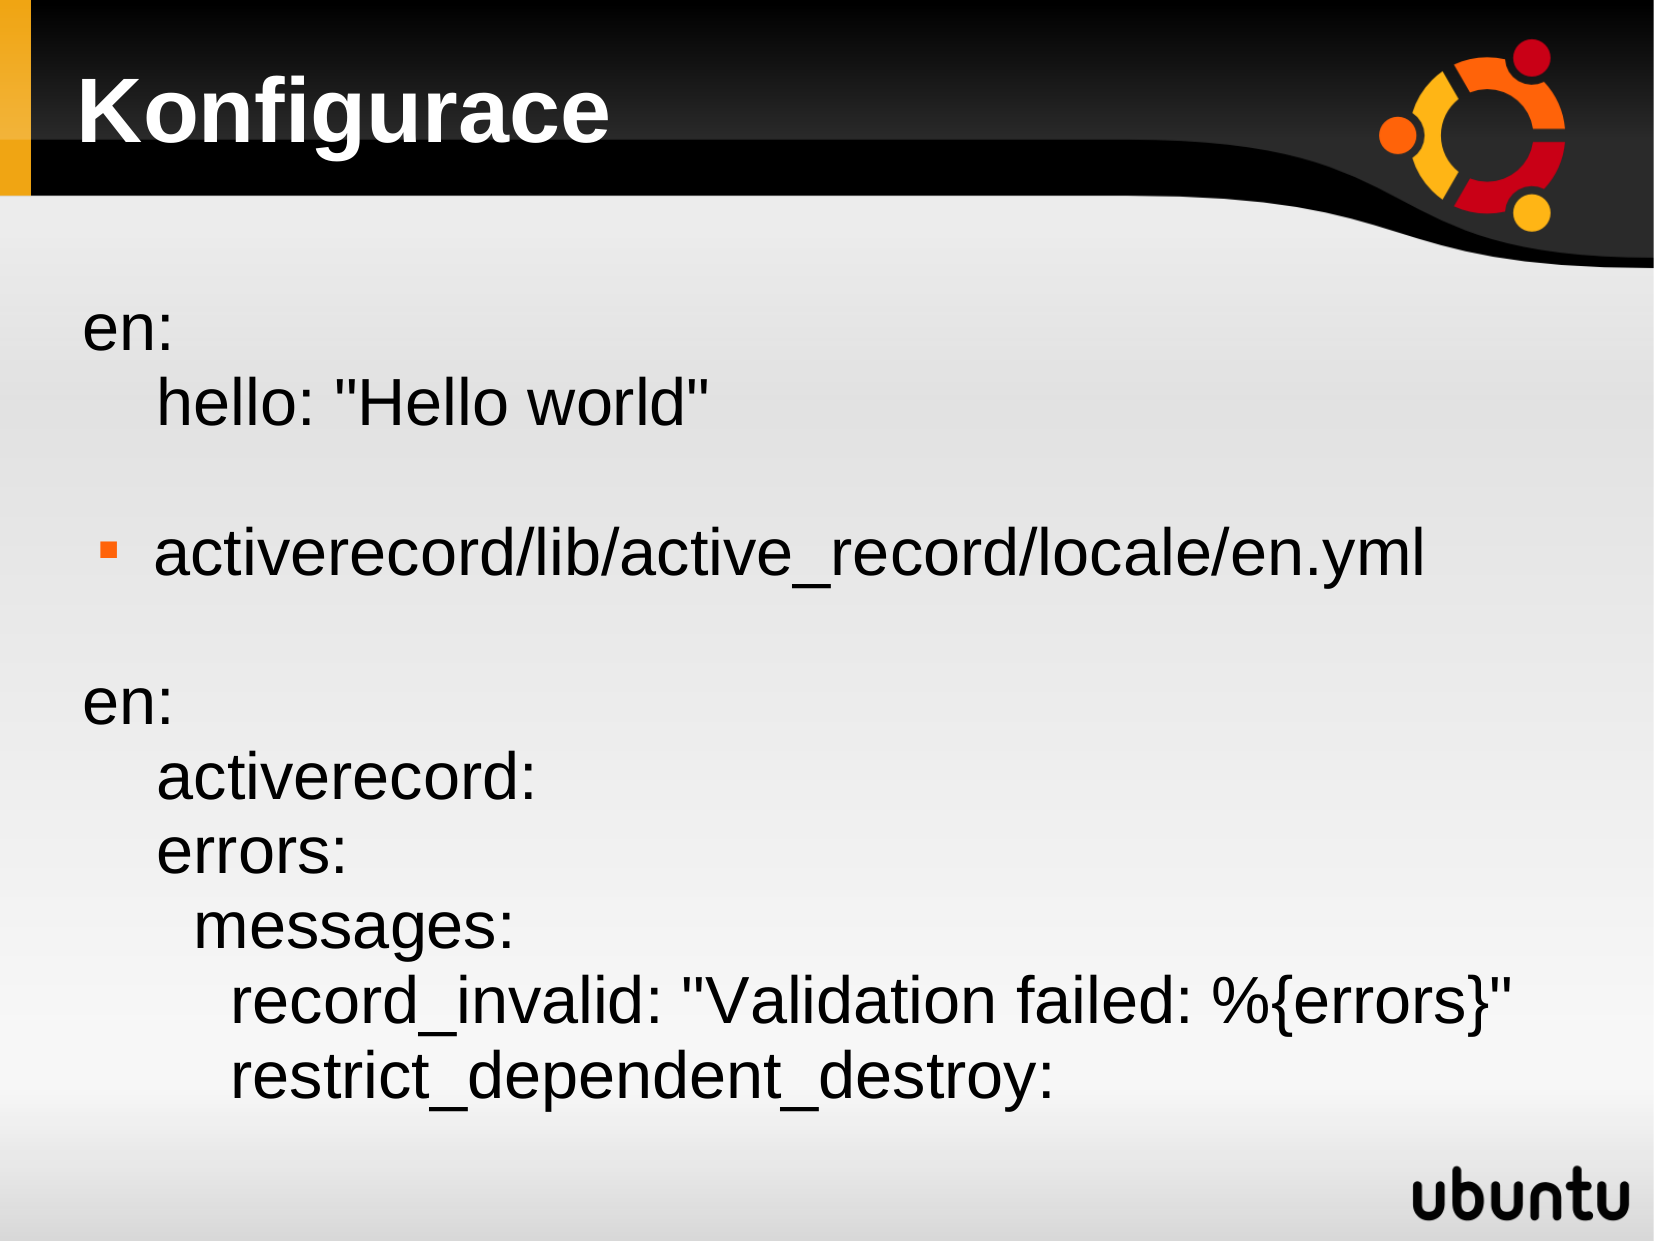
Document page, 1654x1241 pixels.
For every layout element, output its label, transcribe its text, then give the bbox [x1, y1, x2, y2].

list en: hello: "Hello world" activerecord/lib/active_record/locale/en.yml en: activerecord: errors: messages: record_invalid: "Validation failed: %{errors}" restrict_dependent_destroy: [82, 290, 1571, 1188]
picture [0, 0, 1654, 1241]
title Konfigurace [76, 14, 1565, 207]
